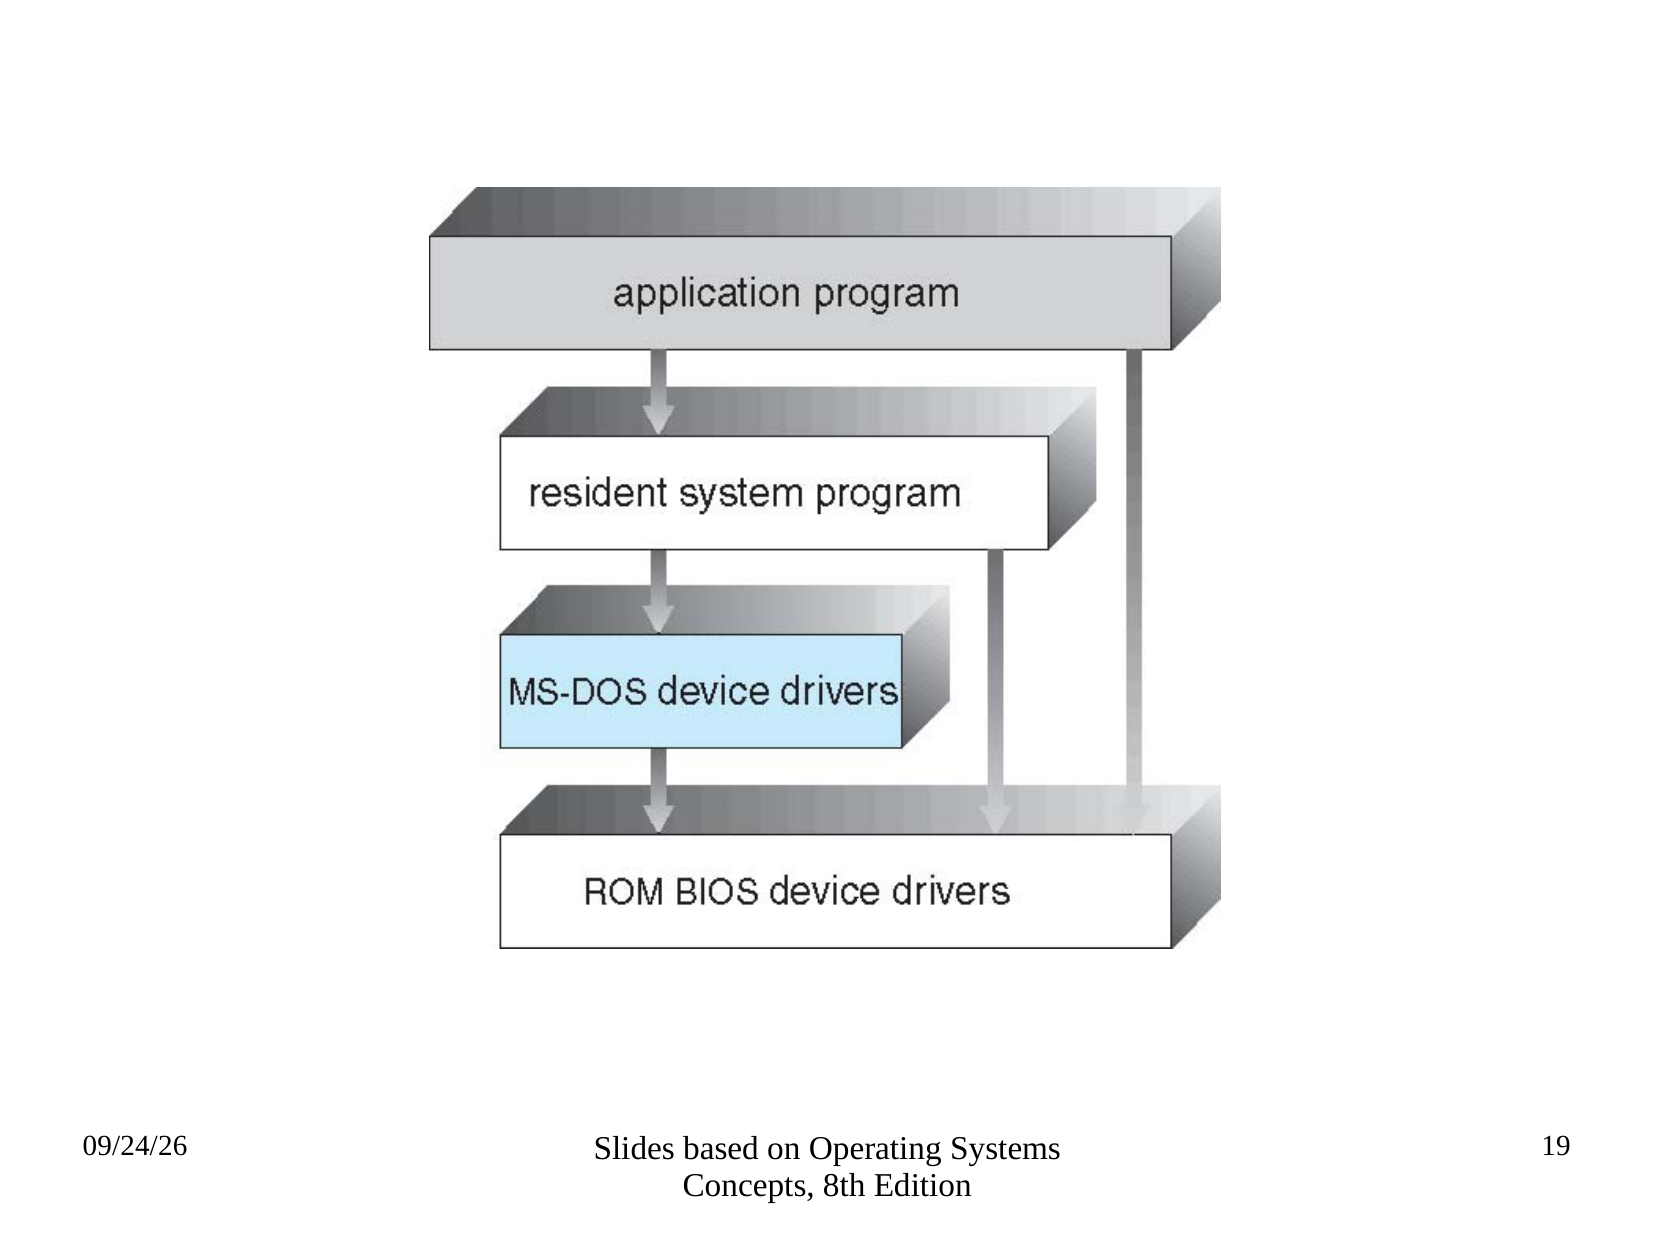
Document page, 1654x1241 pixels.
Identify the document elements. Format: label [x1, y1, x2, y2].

picture [429, 187, 1221, 949]
